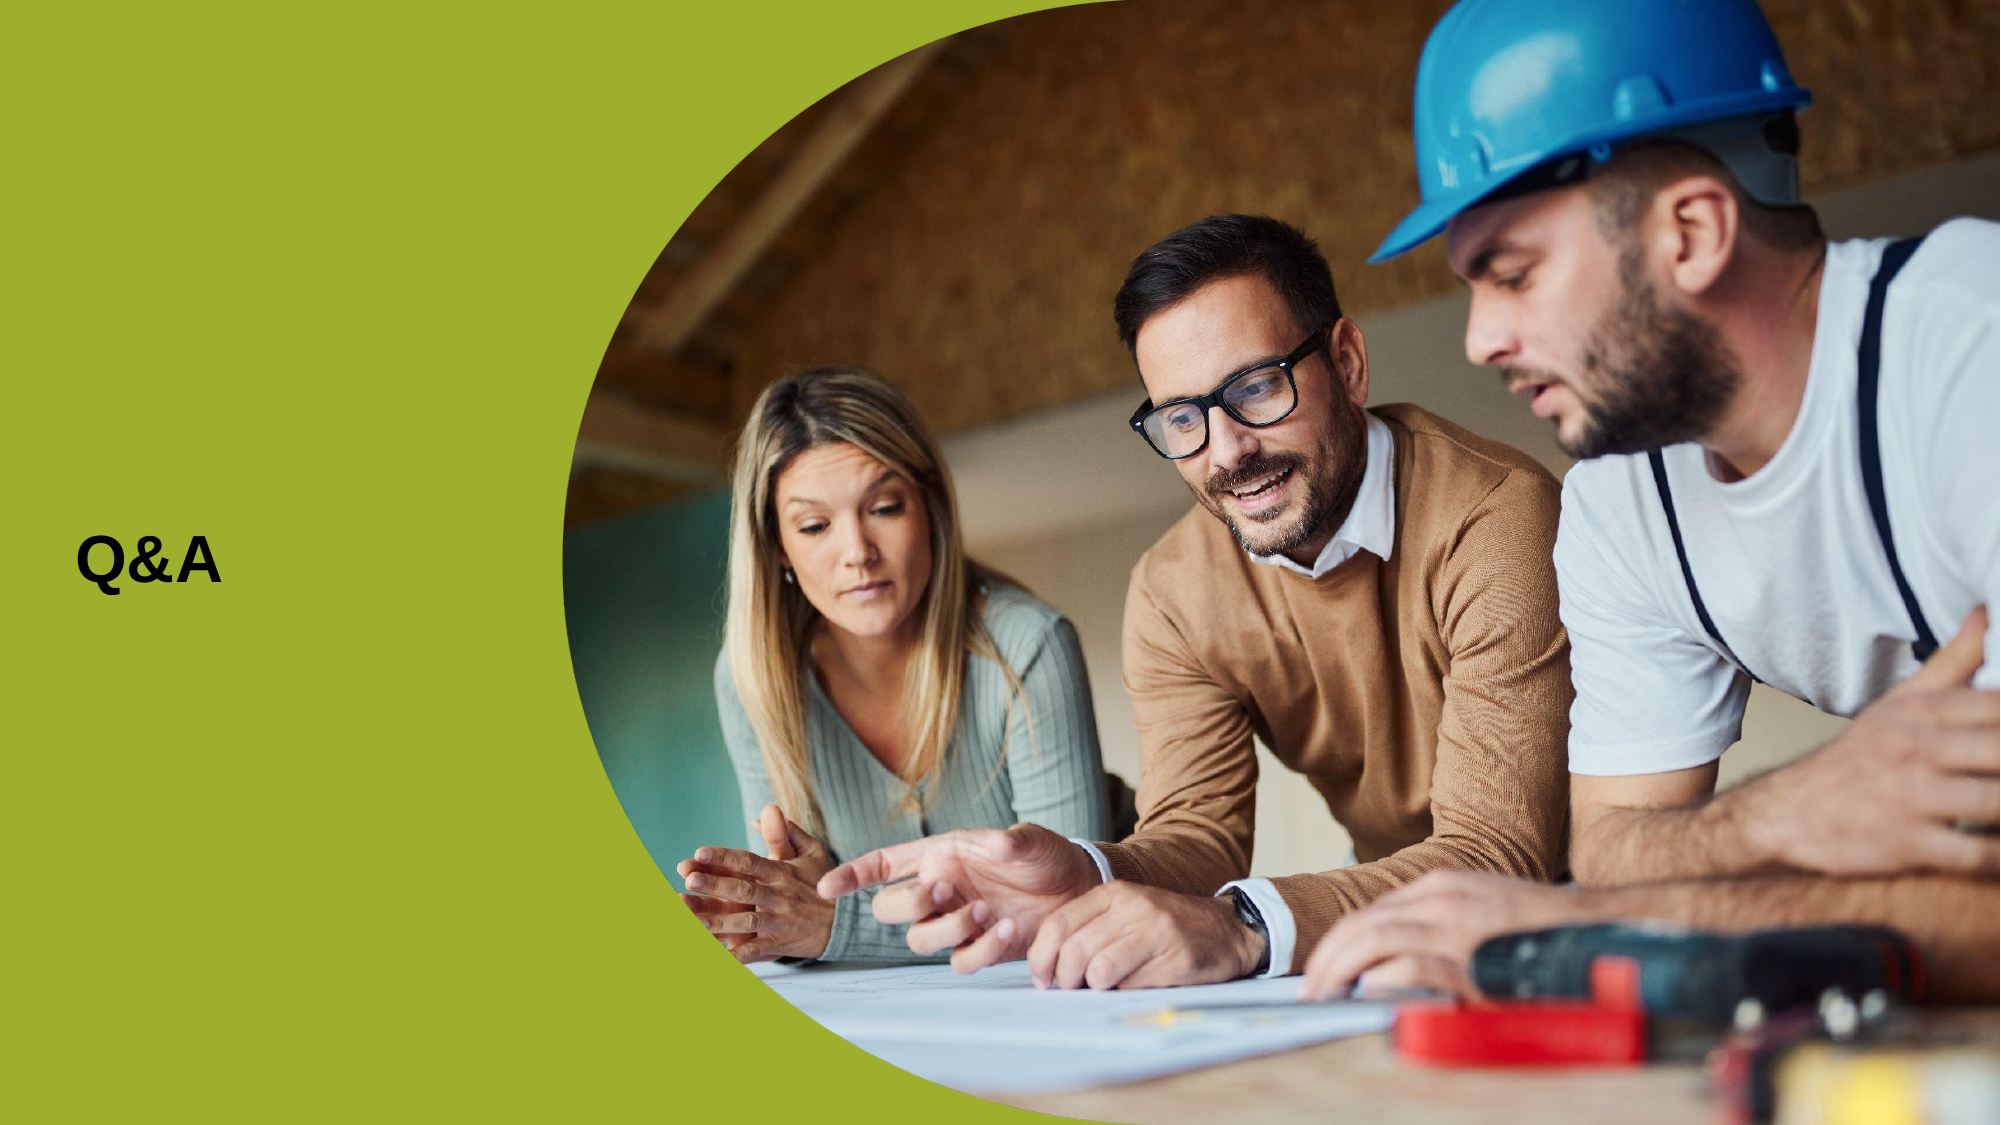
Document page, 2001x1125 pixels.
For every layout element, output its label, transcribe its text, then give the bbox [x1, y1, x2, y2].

title Q&A [75, 405, 565, 706]
